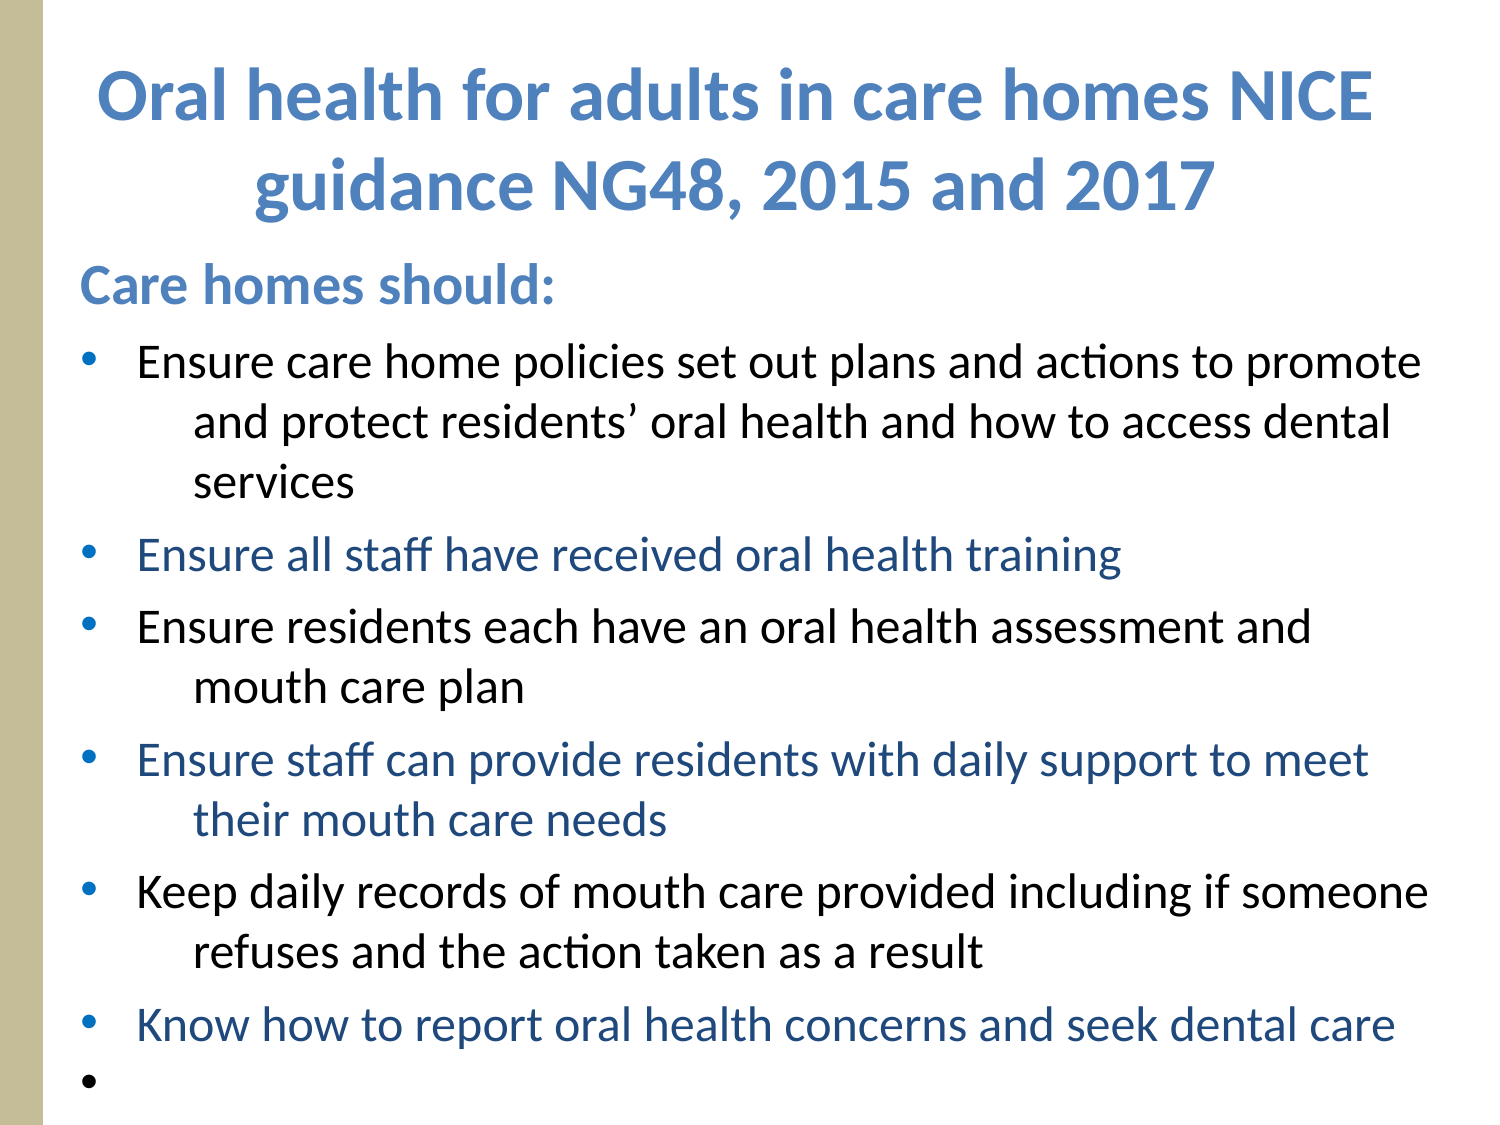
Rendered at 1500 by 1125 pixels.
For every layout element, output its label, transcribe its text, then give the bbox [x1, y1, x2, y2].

title Oral health for adults in care homes NICE guidance NG48, 2015 and 2017 [41, 37, 1439, 201]
text_box [0, 0, 721, 1125]
text_box Care homes should: Ensure care home policies set out plans and actions to promote and protect residents’ oral health and how to access dental services Ensure all staff have received oral health training Ensure residents each have an oral health assessment and mouth care plan Ensure staff can provide residents with daily support to meet their mouth care needs Keep daily records of mouth care provided including if someone refuses and the action taken as a result Know how to report oral health concerns and seek dental care [65, 238, 1472, 1125]
